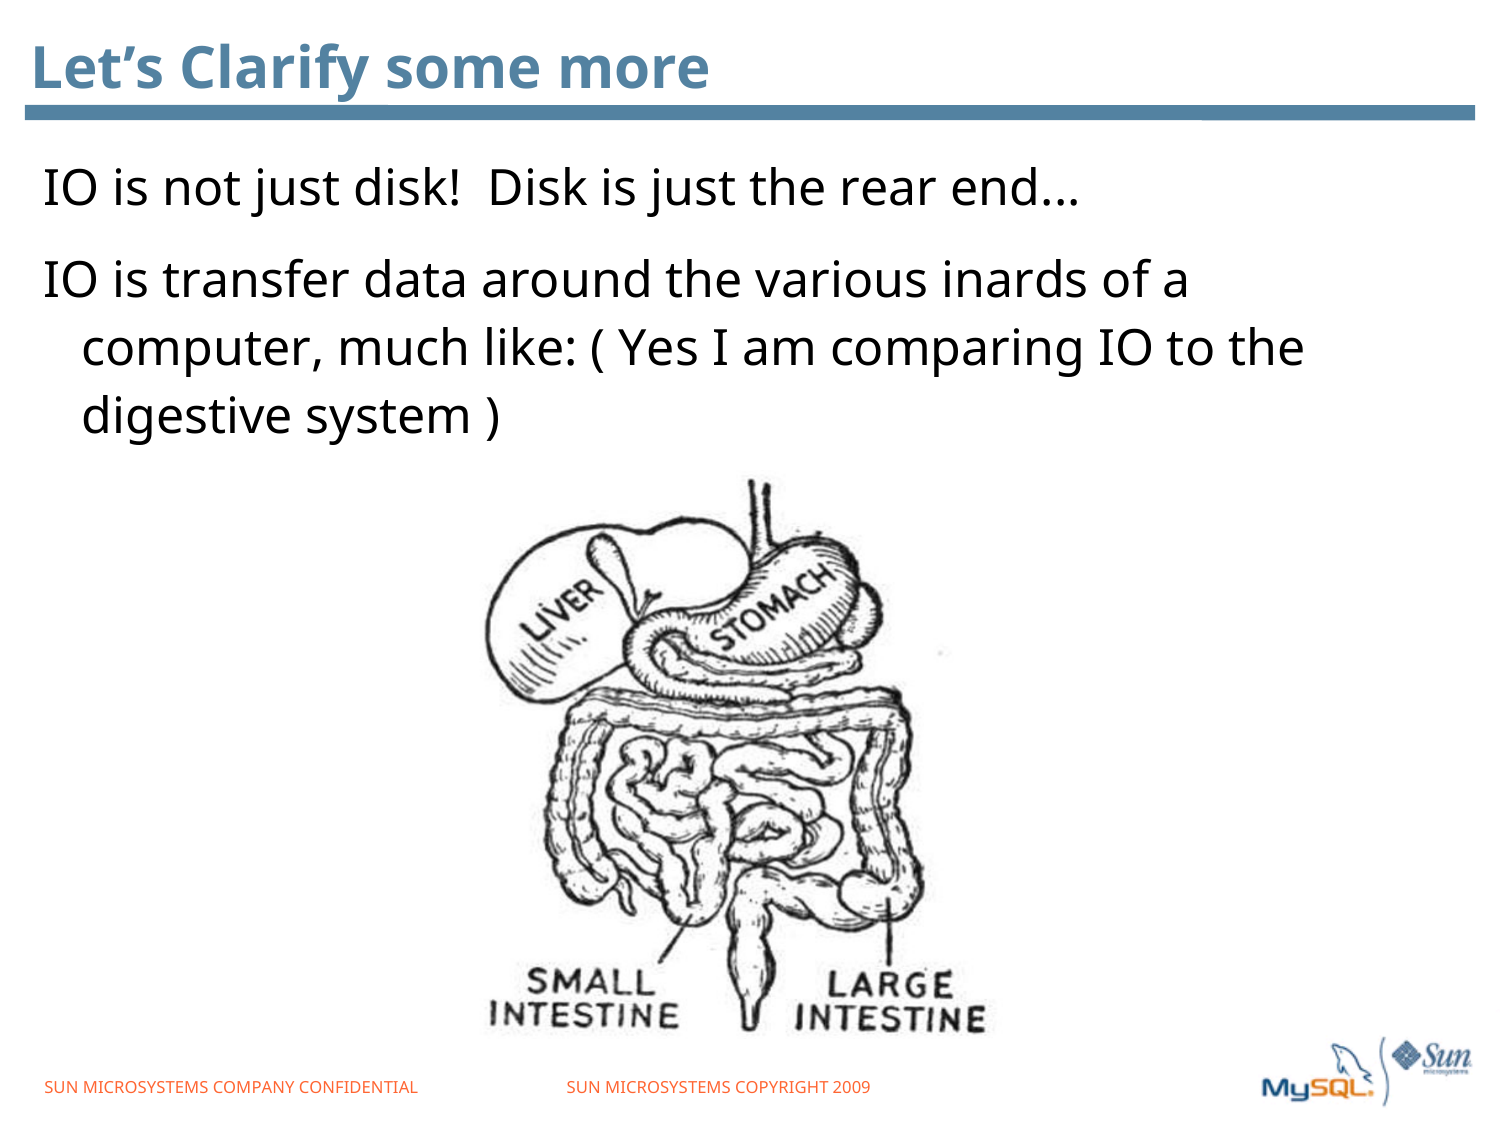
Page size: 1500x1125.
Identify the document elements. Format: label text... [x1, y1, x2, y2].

list IO is not just disk! Disk is just the rear end... IO is transfer data around the various inards of a computer, much like: ( Yes I am comparing IO to the digestive system )‏ [43, 151, 1440, 503]
picture [470, 462, 1030, 1063]
picture [1246, 1009, 1500, 1125]
title Let’s Clarify some more [0, 0, 1500, 138]
